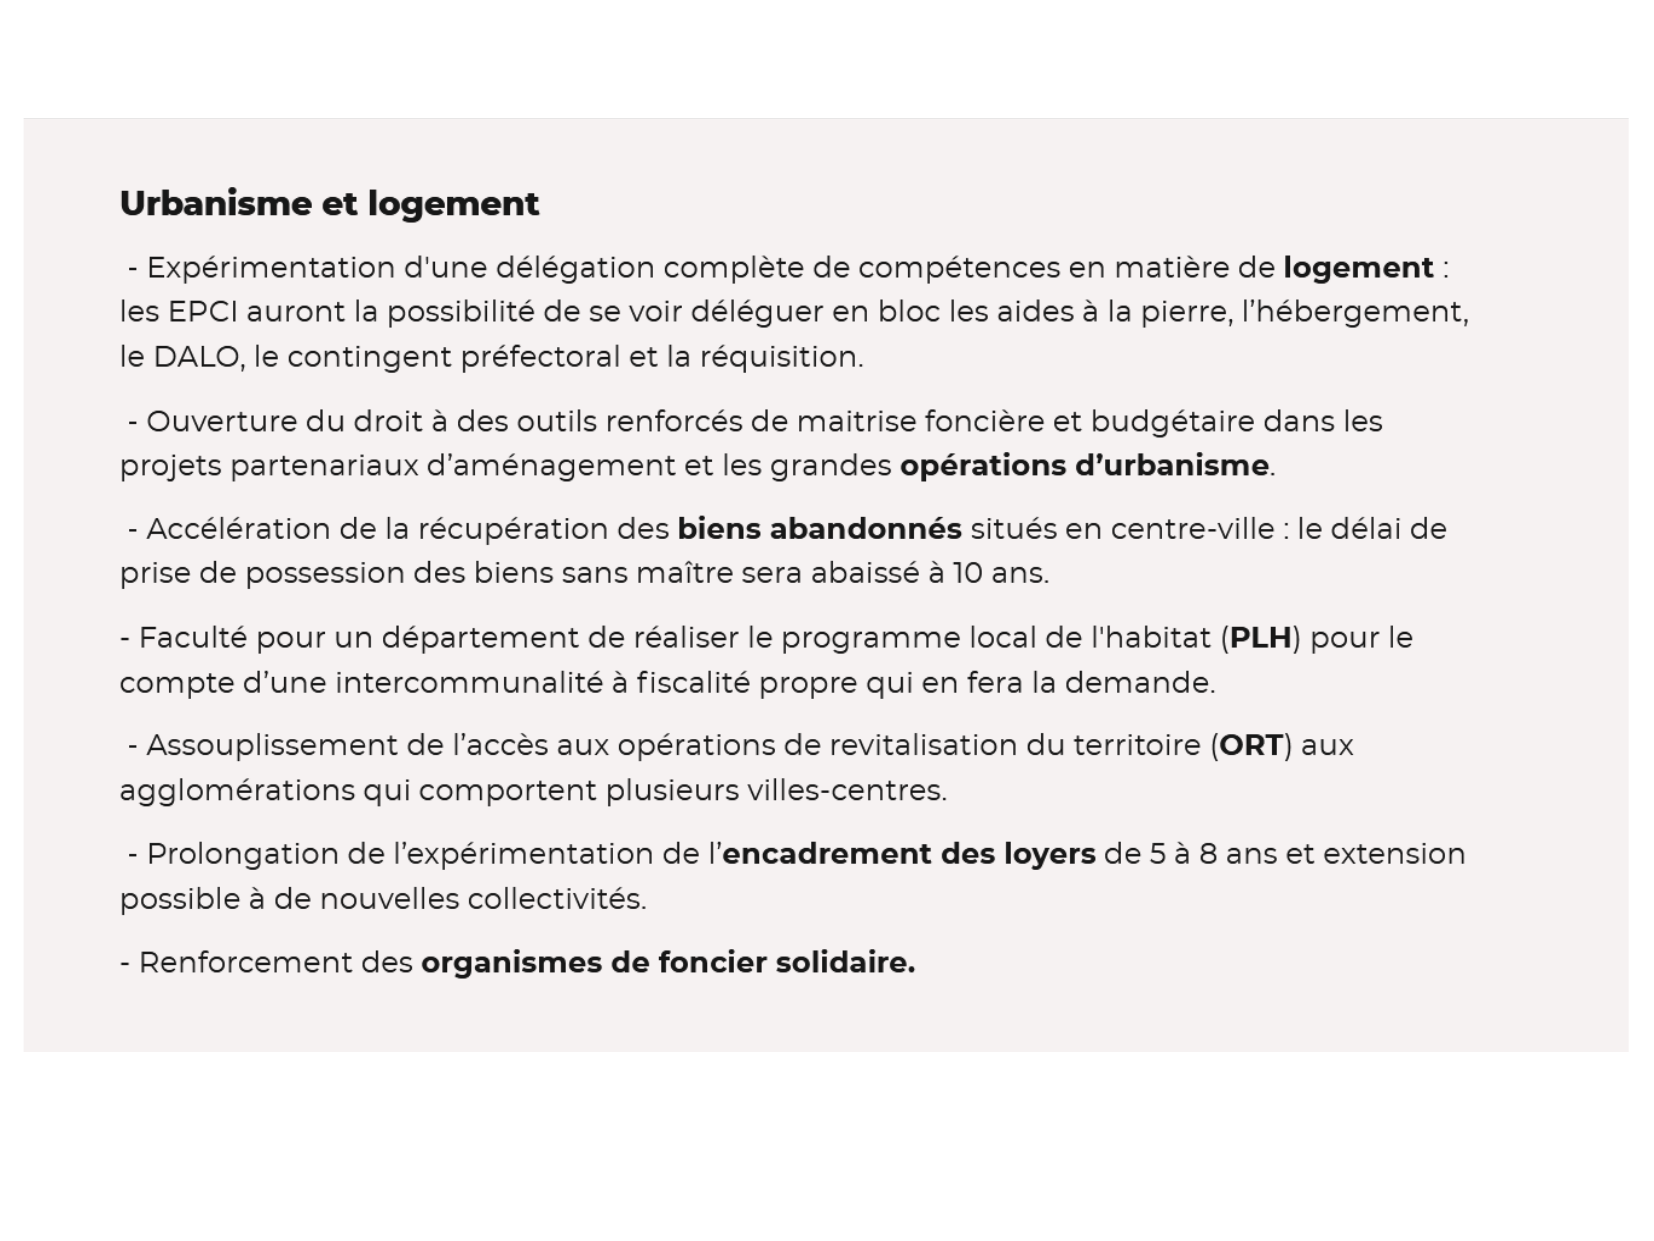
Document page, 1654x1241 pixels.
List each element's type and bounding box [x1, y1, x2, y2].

picture [23, 118, 1629, 1052]
